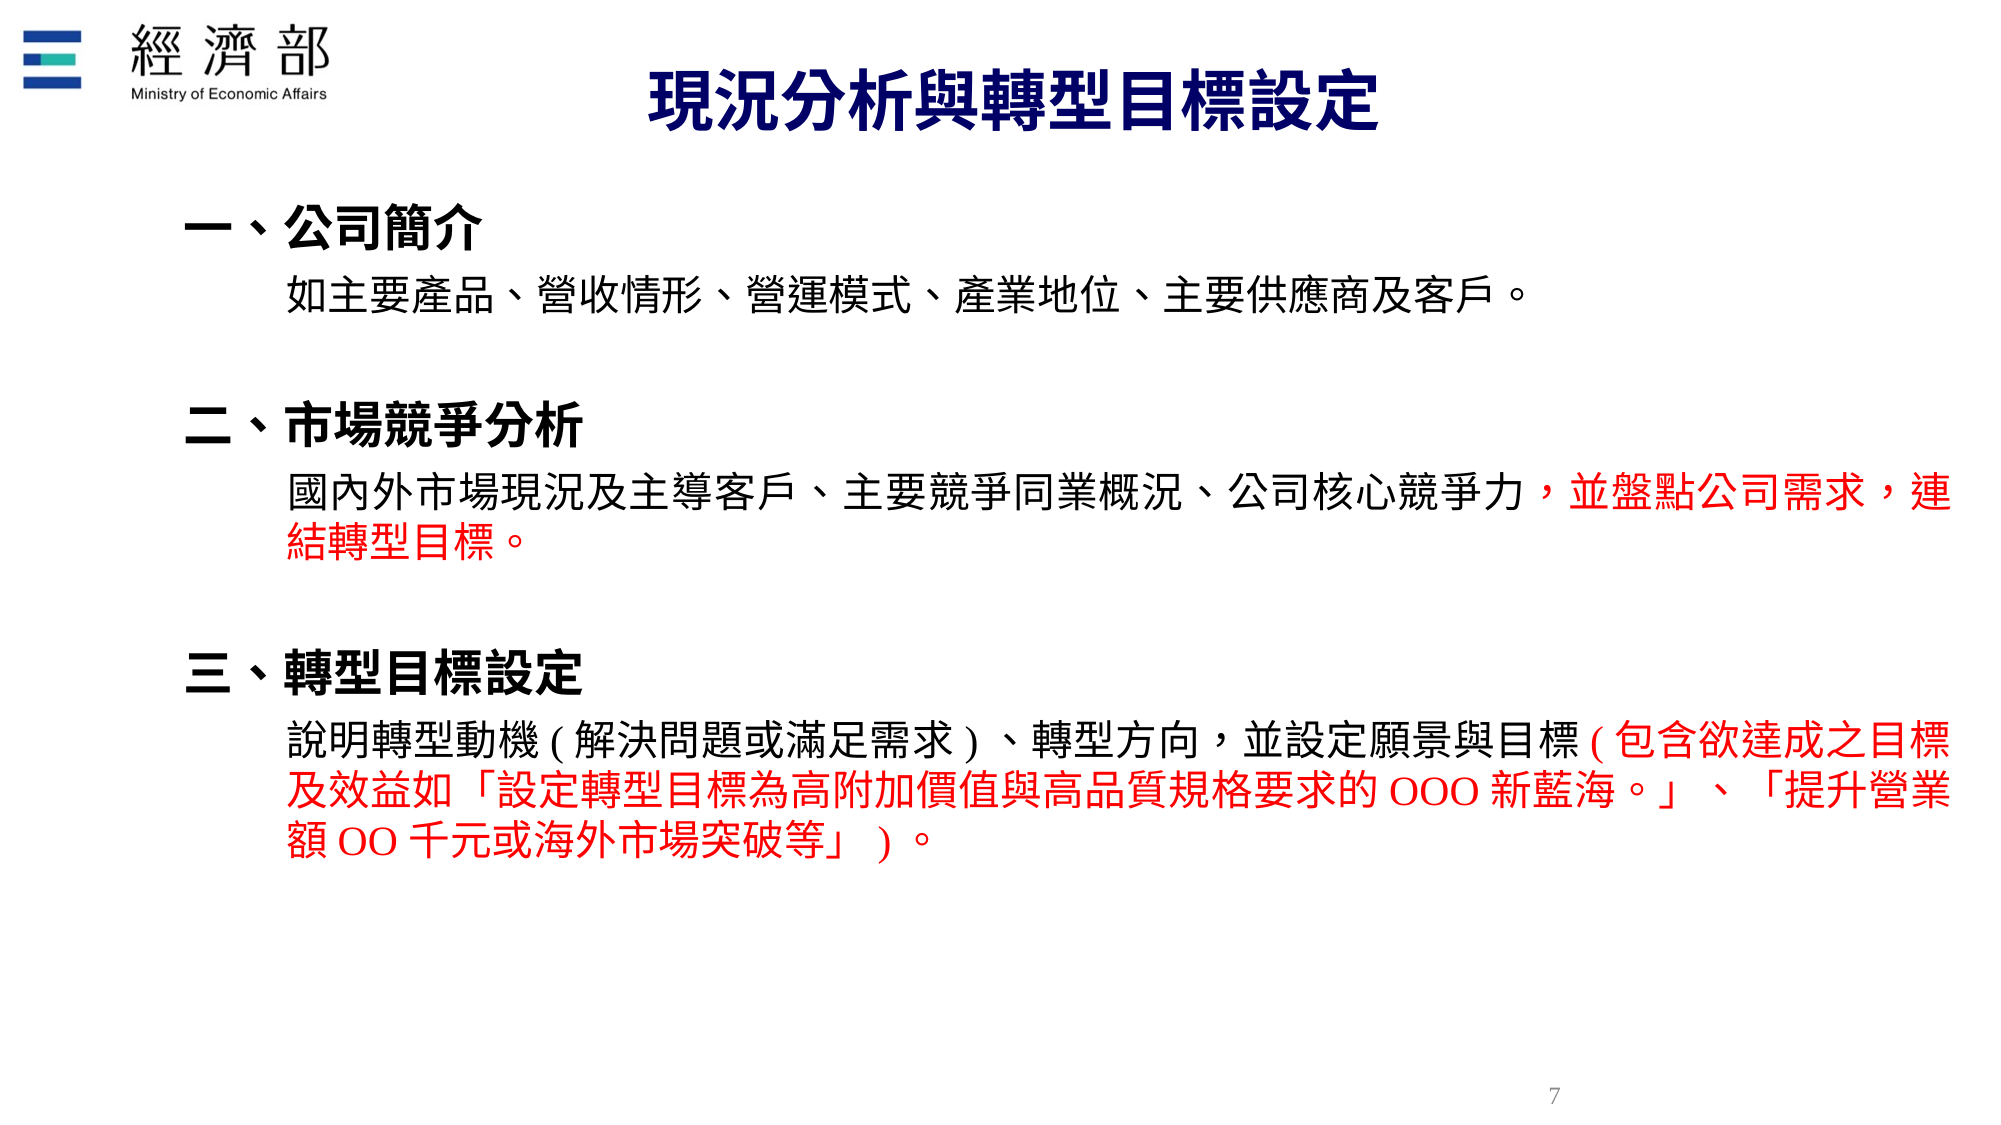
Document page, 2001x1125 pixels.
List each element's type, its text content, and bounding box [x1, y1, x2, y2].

text_box 7 [1533, 1065, 2000, 1125]
text_box 一、公司簡介 如主要產品、營收情形、營運模式、產業地位、主要供應商及客戶。 二、市場競爭分析 國內外市場現況及主導客戶、主要競爭同業概況、公司核心競爭力，並盤點公司需求，連結轉型目標。 三、轉型目標設定 說明轉型動機(解決問題或滿足需求)、轉型方向，並設定願景與目標(包含欲達成之目標及效益如「設定轉型目標為高附加價值與高品質規格要求的OOO新藍海。」、「提升營業額OO千元或海外市場突破等」)。 [67, 189, 1968, 872]
text_box 現況分析與轉型目標設定 [382, 30, 1647, 168]
